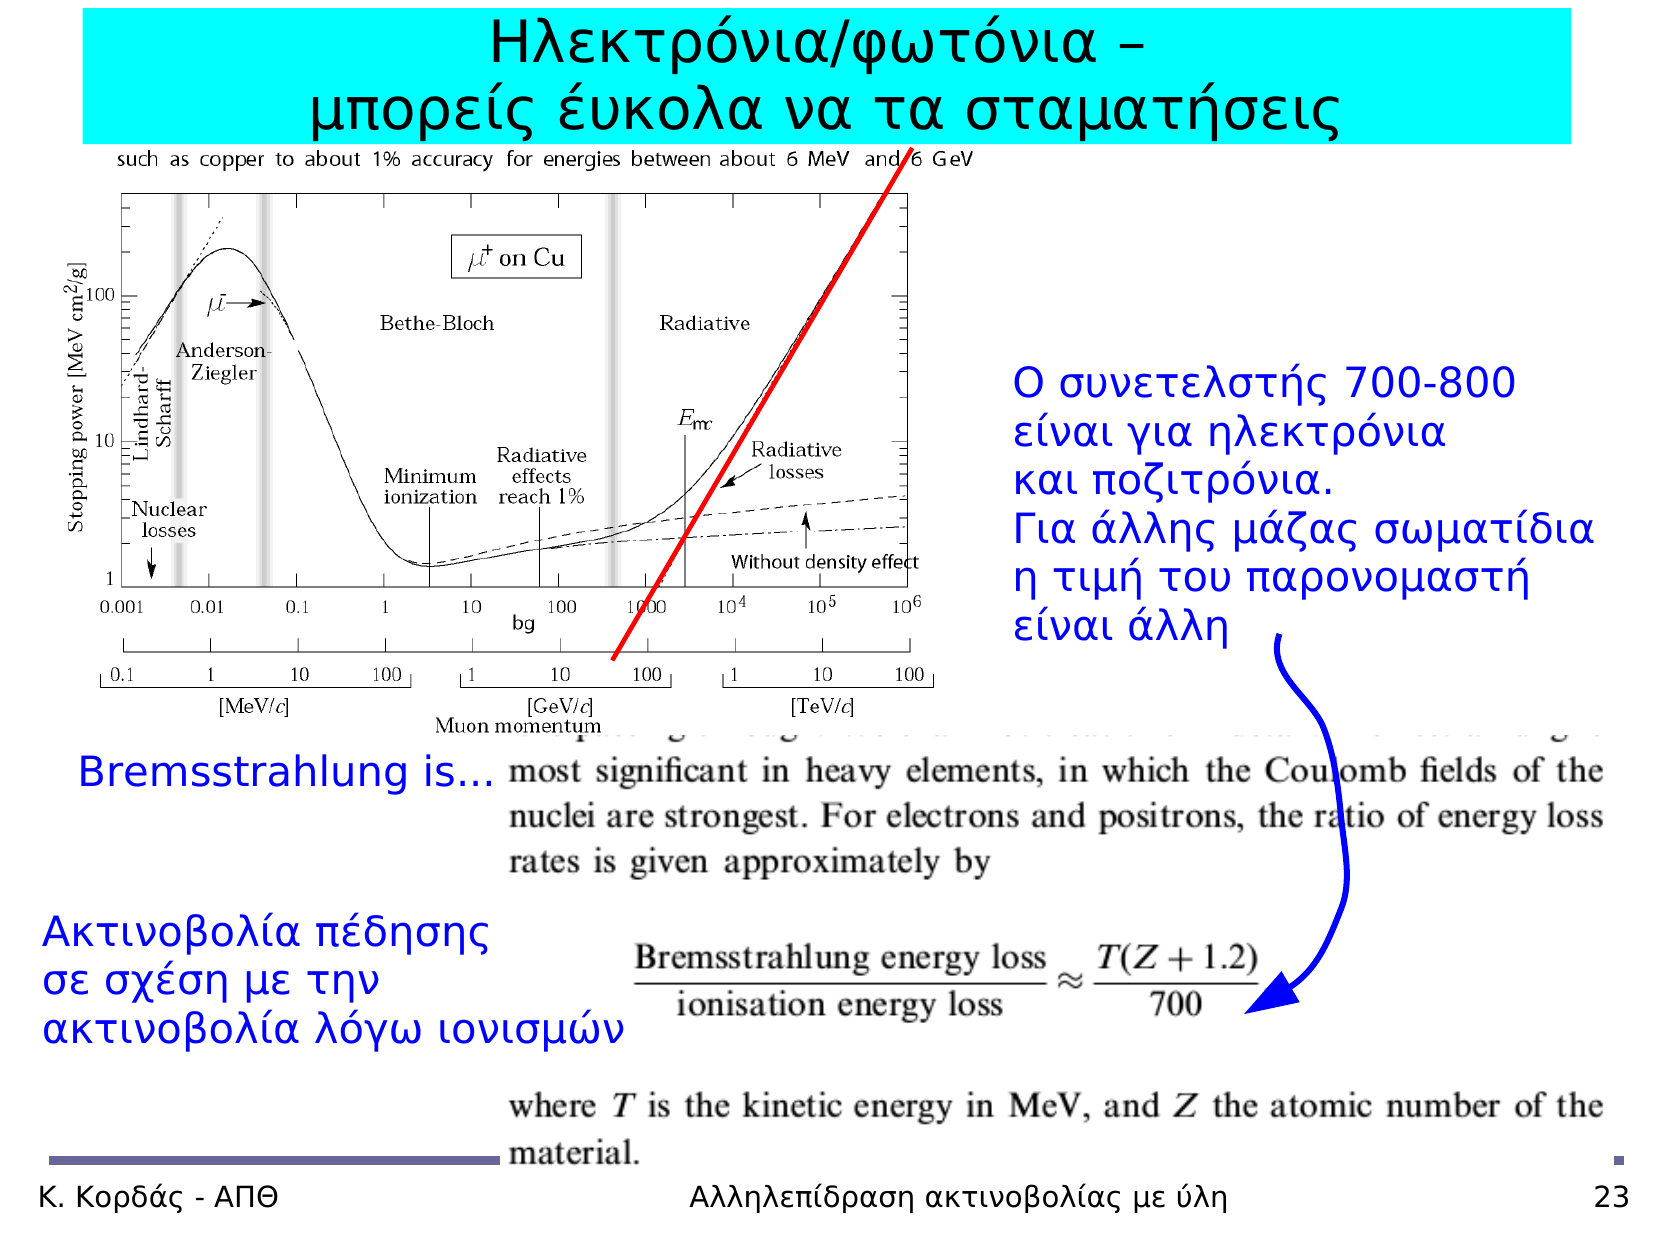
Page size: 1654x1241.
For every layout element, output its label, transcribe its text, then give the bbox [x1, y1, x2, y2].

text_box Ακτινοβολία πέδησης σε σχέση με την ακτινοβολία λόγω ιονισμών [27, 900, 641, 1063]
title Ηλεκτρόνια/φωτόνια – μπορείς έυκολα να τα σταματήσεις [82, 8, 1571, 145]
text_box O συνετελστής 700-800 είναι για ηλεκτρόνια και ποζιτρόνια. Για άλλης μάζας σωματίδια η τιμή του παρονομαστή είναι άλλη [997, 351, 1625, 661]
text_box Bremsstrahlung is... [62, 740, 511, 805]
picture [60, 147, 1614, 1177]
